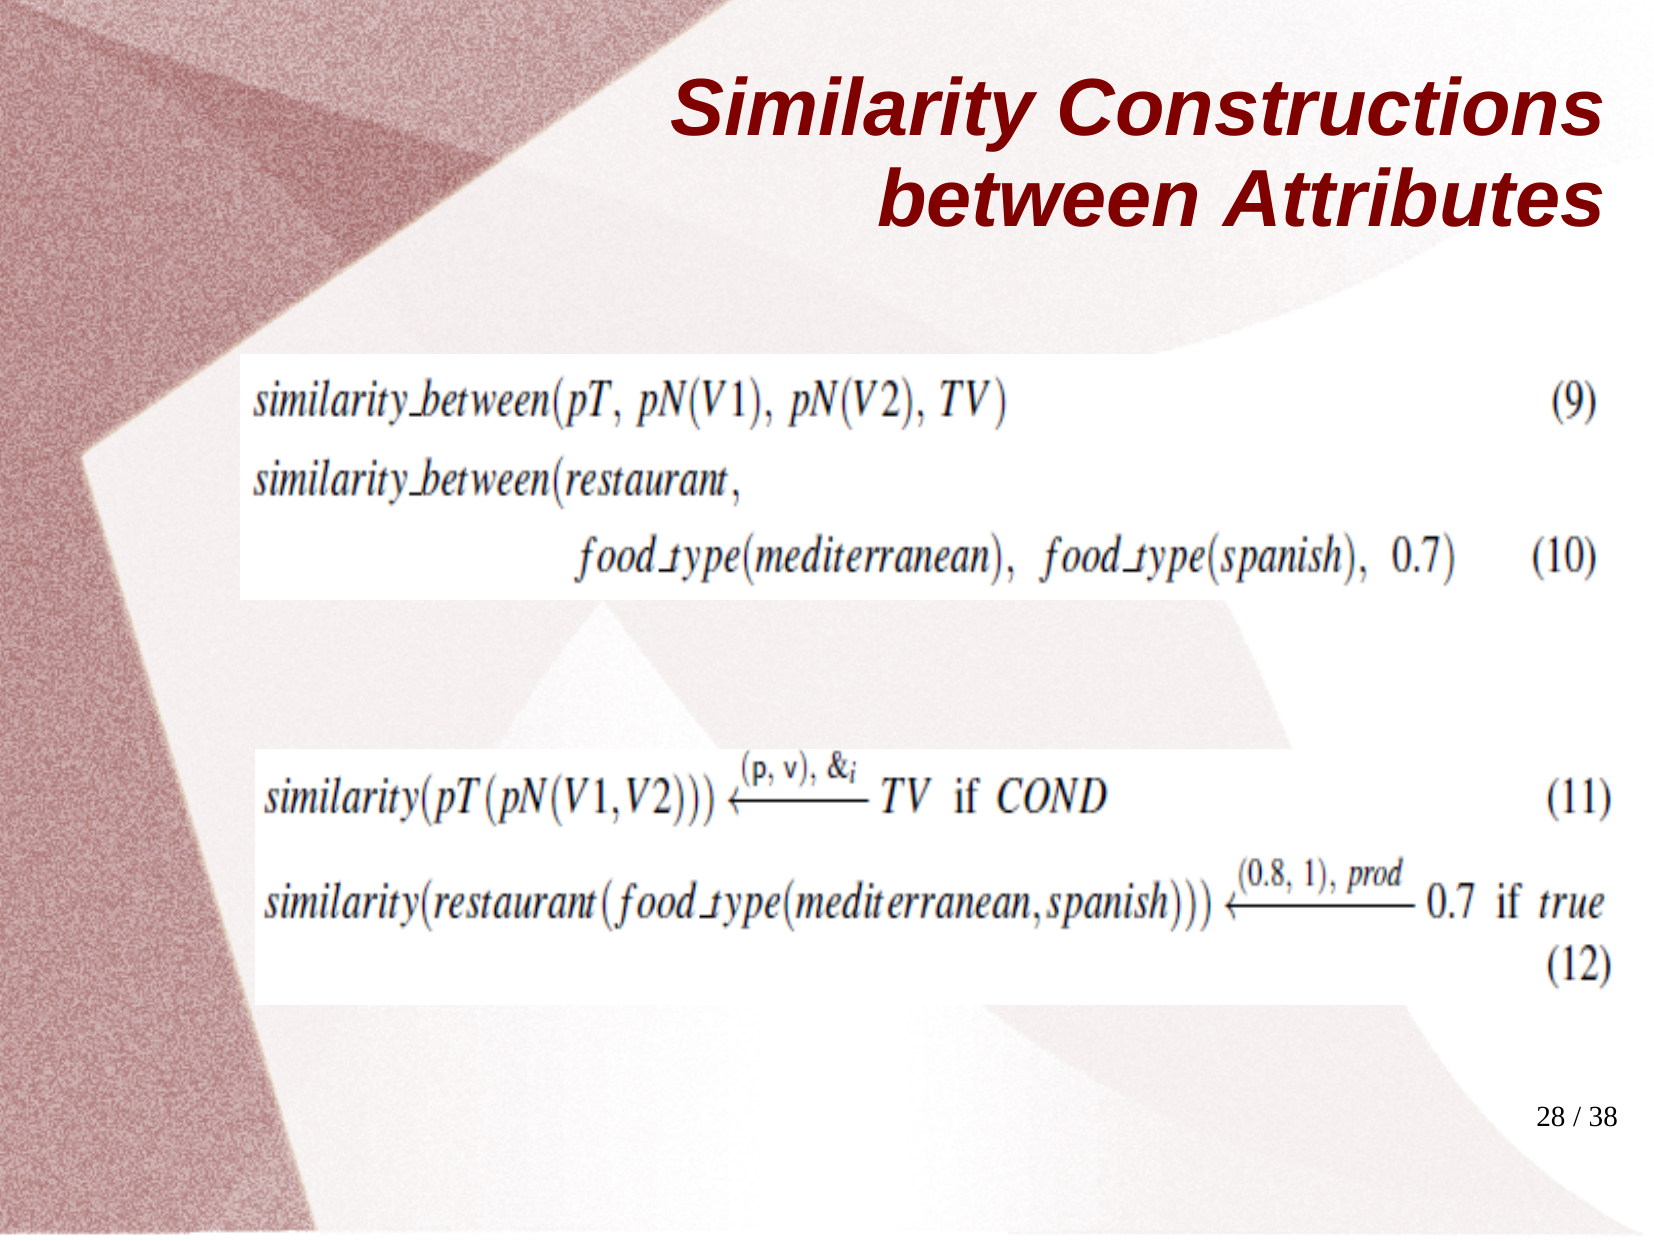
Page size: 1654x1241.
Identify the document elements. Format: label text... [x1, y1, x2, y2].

picture [0, 0, 1654, 1241]
title Similarity Constructions between Attributes [596, 49, 1607, 257]
